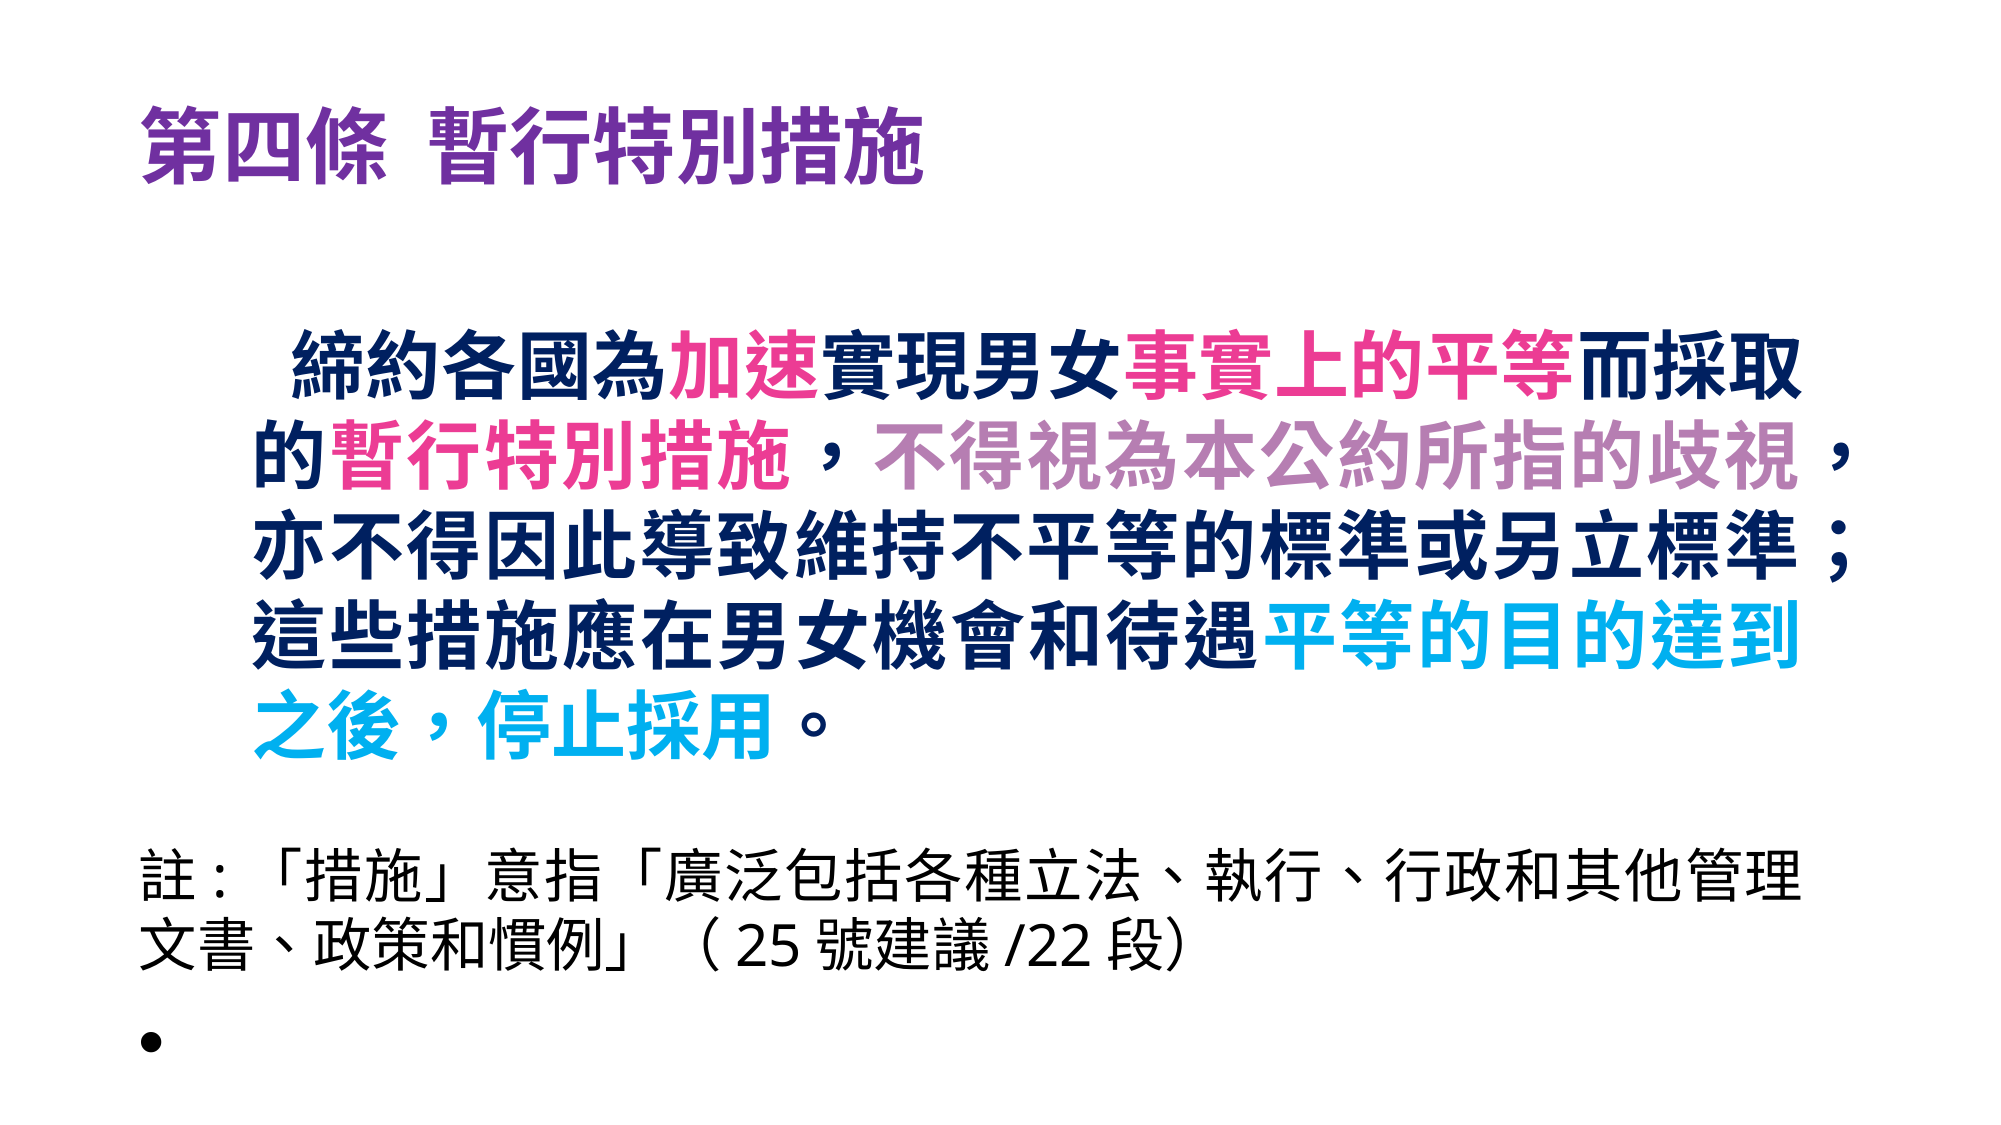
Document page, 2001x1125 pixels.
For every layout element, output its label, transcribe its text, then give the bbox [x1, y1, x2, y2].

list 締約各國為加速實現男女事實上的平等而採取的暫行特別措施，不得視為本公約所指的歧視，亦不得因此導致維持不平等的標準或另立標準；這些措施應在男女機會和待遇平等的目的達到之後，停止採用。 註:「措施」意指「廣泛包括各種立法、執行、行政和其他管理文書、政策和慣例」（25號建議/22段） [124, 311, 1819, 1027]
title 第四條 暫行特別措施 [124, 98, 1740, 246]
